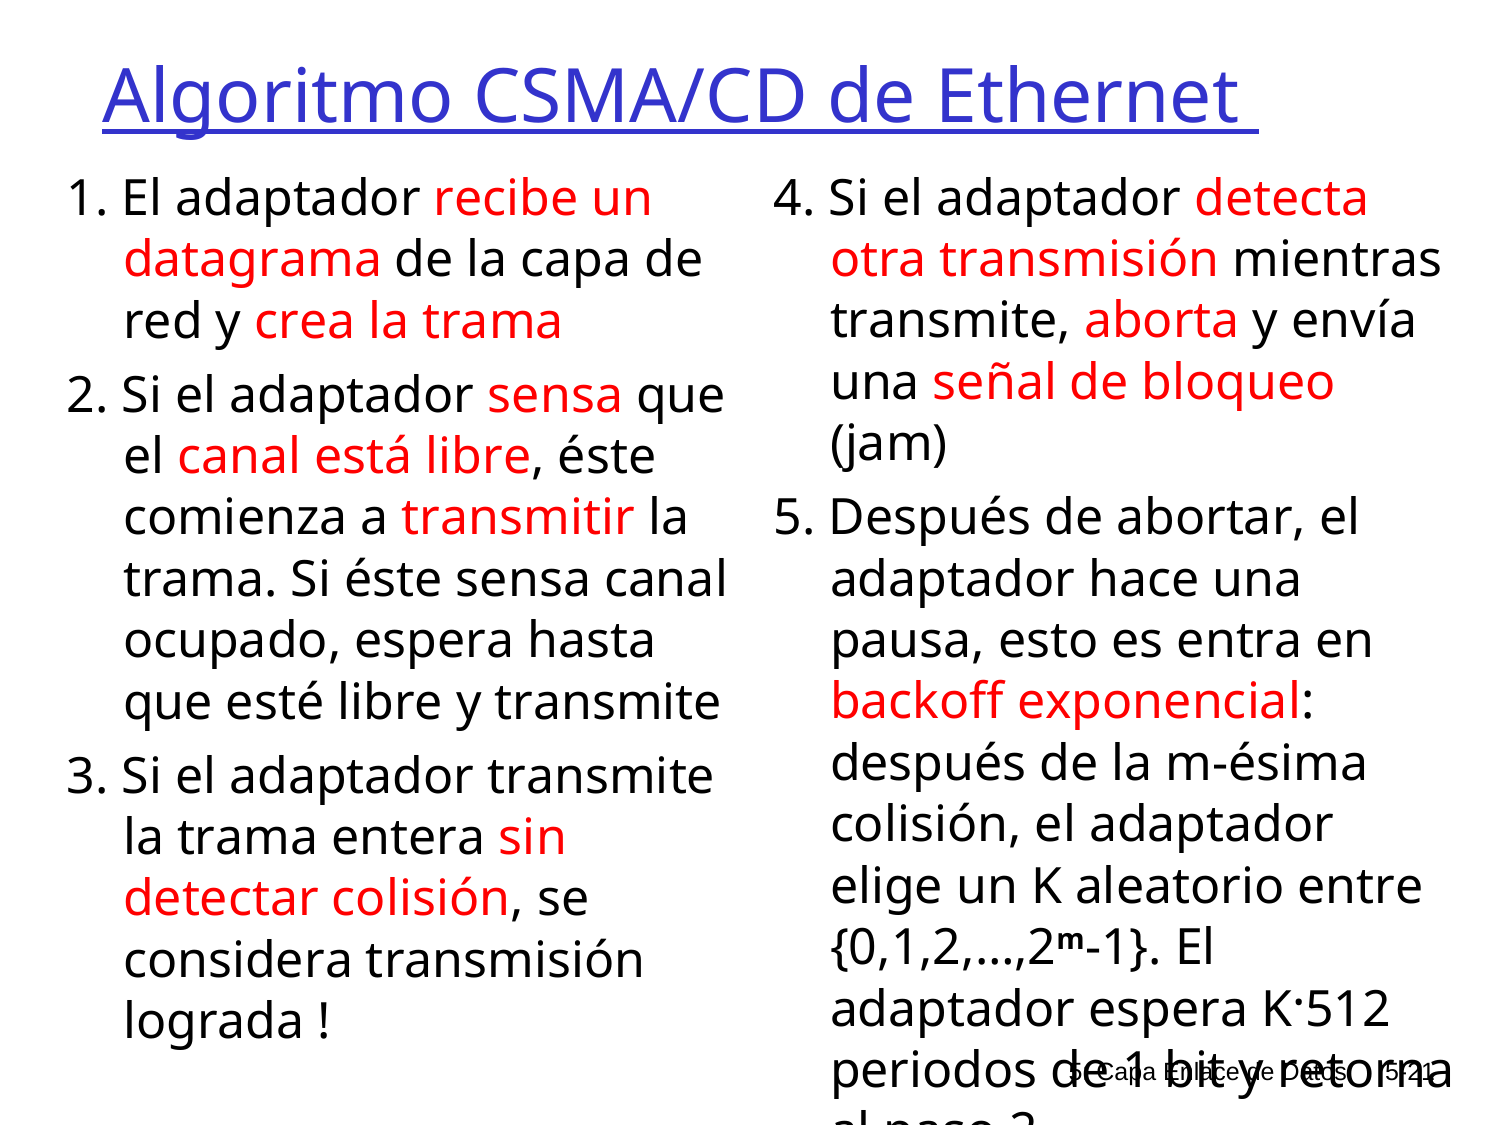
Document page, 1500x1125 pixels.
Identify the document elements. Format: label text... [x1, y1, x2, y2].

title Algoritmo CSMA/CD de Ethernet [87, 0, 1363, 158]
list 4. Si el adaptador detecta otra transmisión mientras transmite, aborta y envía una señal de bloqueo (jam) 5. Después de abortar, el adaptador hace una pausa, esto es entra en backoff exponencial: después de la m-ésima colisión, el adaptador elige un K aleatorio entre {0,1,2,…,2m-1}. El adaptador espera K·512 periodos de 1 bit y retorna al paso 2 [759, 158, 1471, 1012]
list 1. El adaptador recibe un datagrama de la capa de red y crea la trama 2. Si el adaptador sensa que el canal está libre, éste comienza a transmitir la trama. Si éste sensa canal ocupado, espera hasta que esté libre y transmite 3. Si el adaptador transmite la trama entera sin detectar colisión, se considera transmisión lograda ! [52, 158, 766, 1019]
